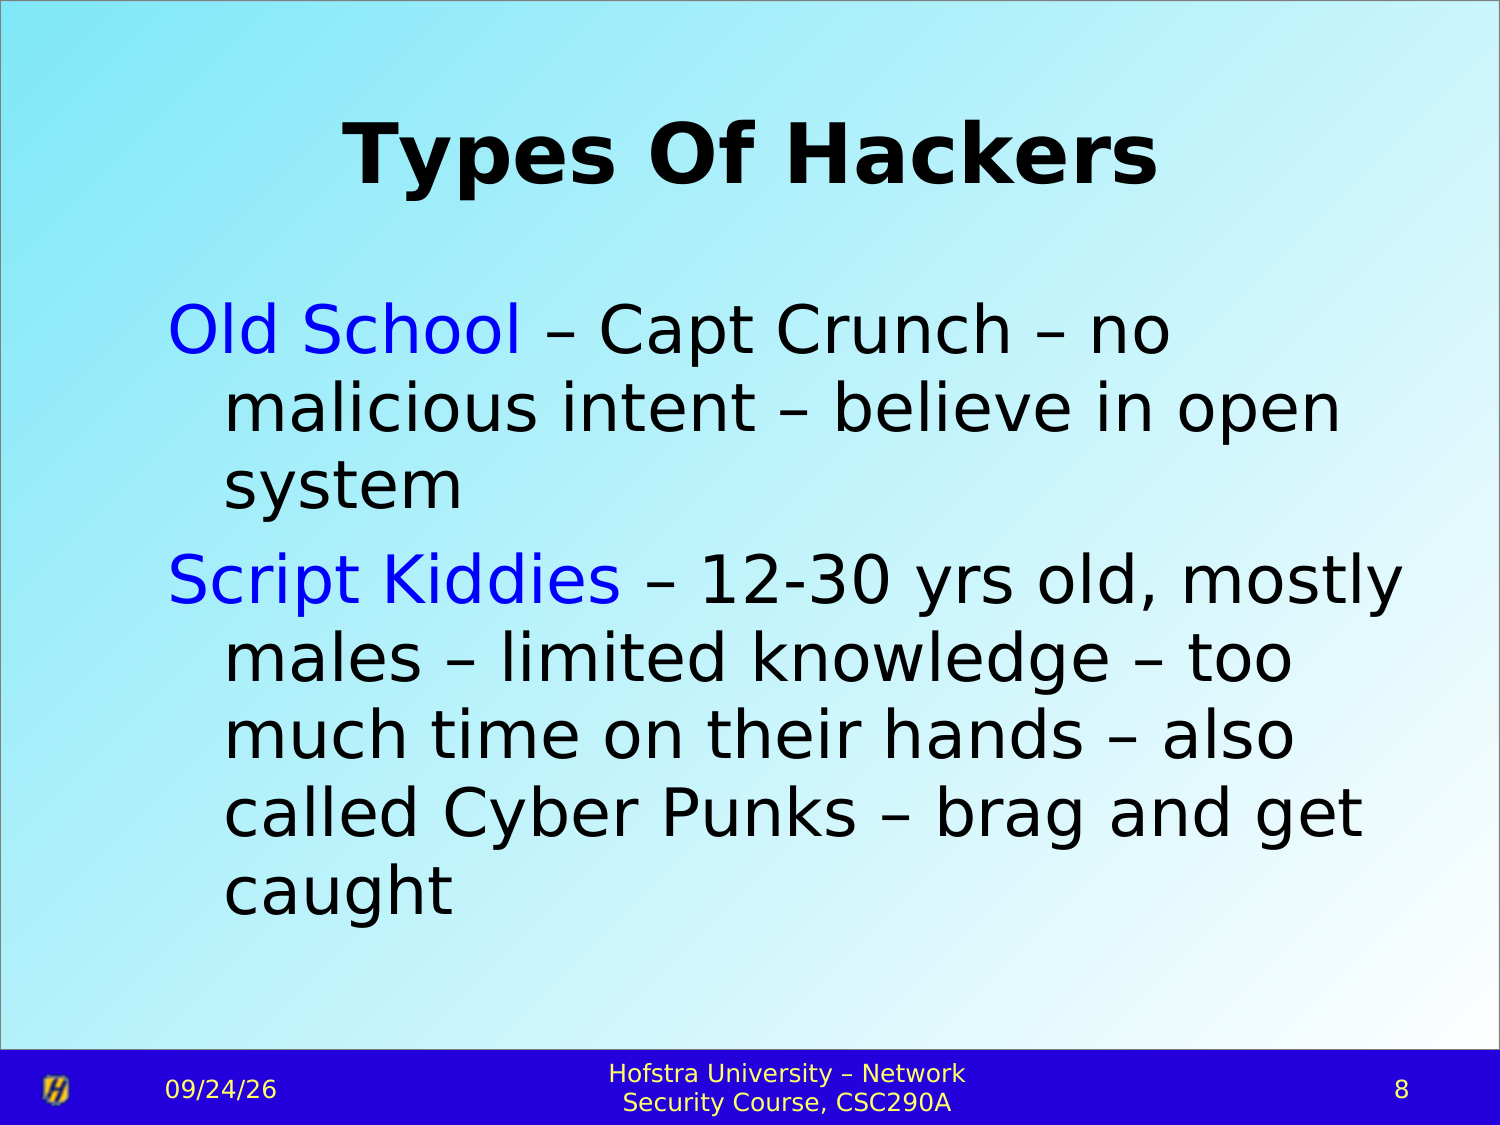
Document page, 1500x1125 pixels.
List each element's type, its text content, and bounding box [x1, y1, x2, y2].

picture [37, 1072, 76, 1110]
list Old School – Capt Crunch – no malicious intent – believe in open system Script Kiddies – 12-30 yrs old, mostly males – limited knowledge – too much time on their hands – also called Cyber Punks – brag and get caught [152, 283, 1428, 1033]
title Types Of Hackers [112, 95, 1391, 212]
